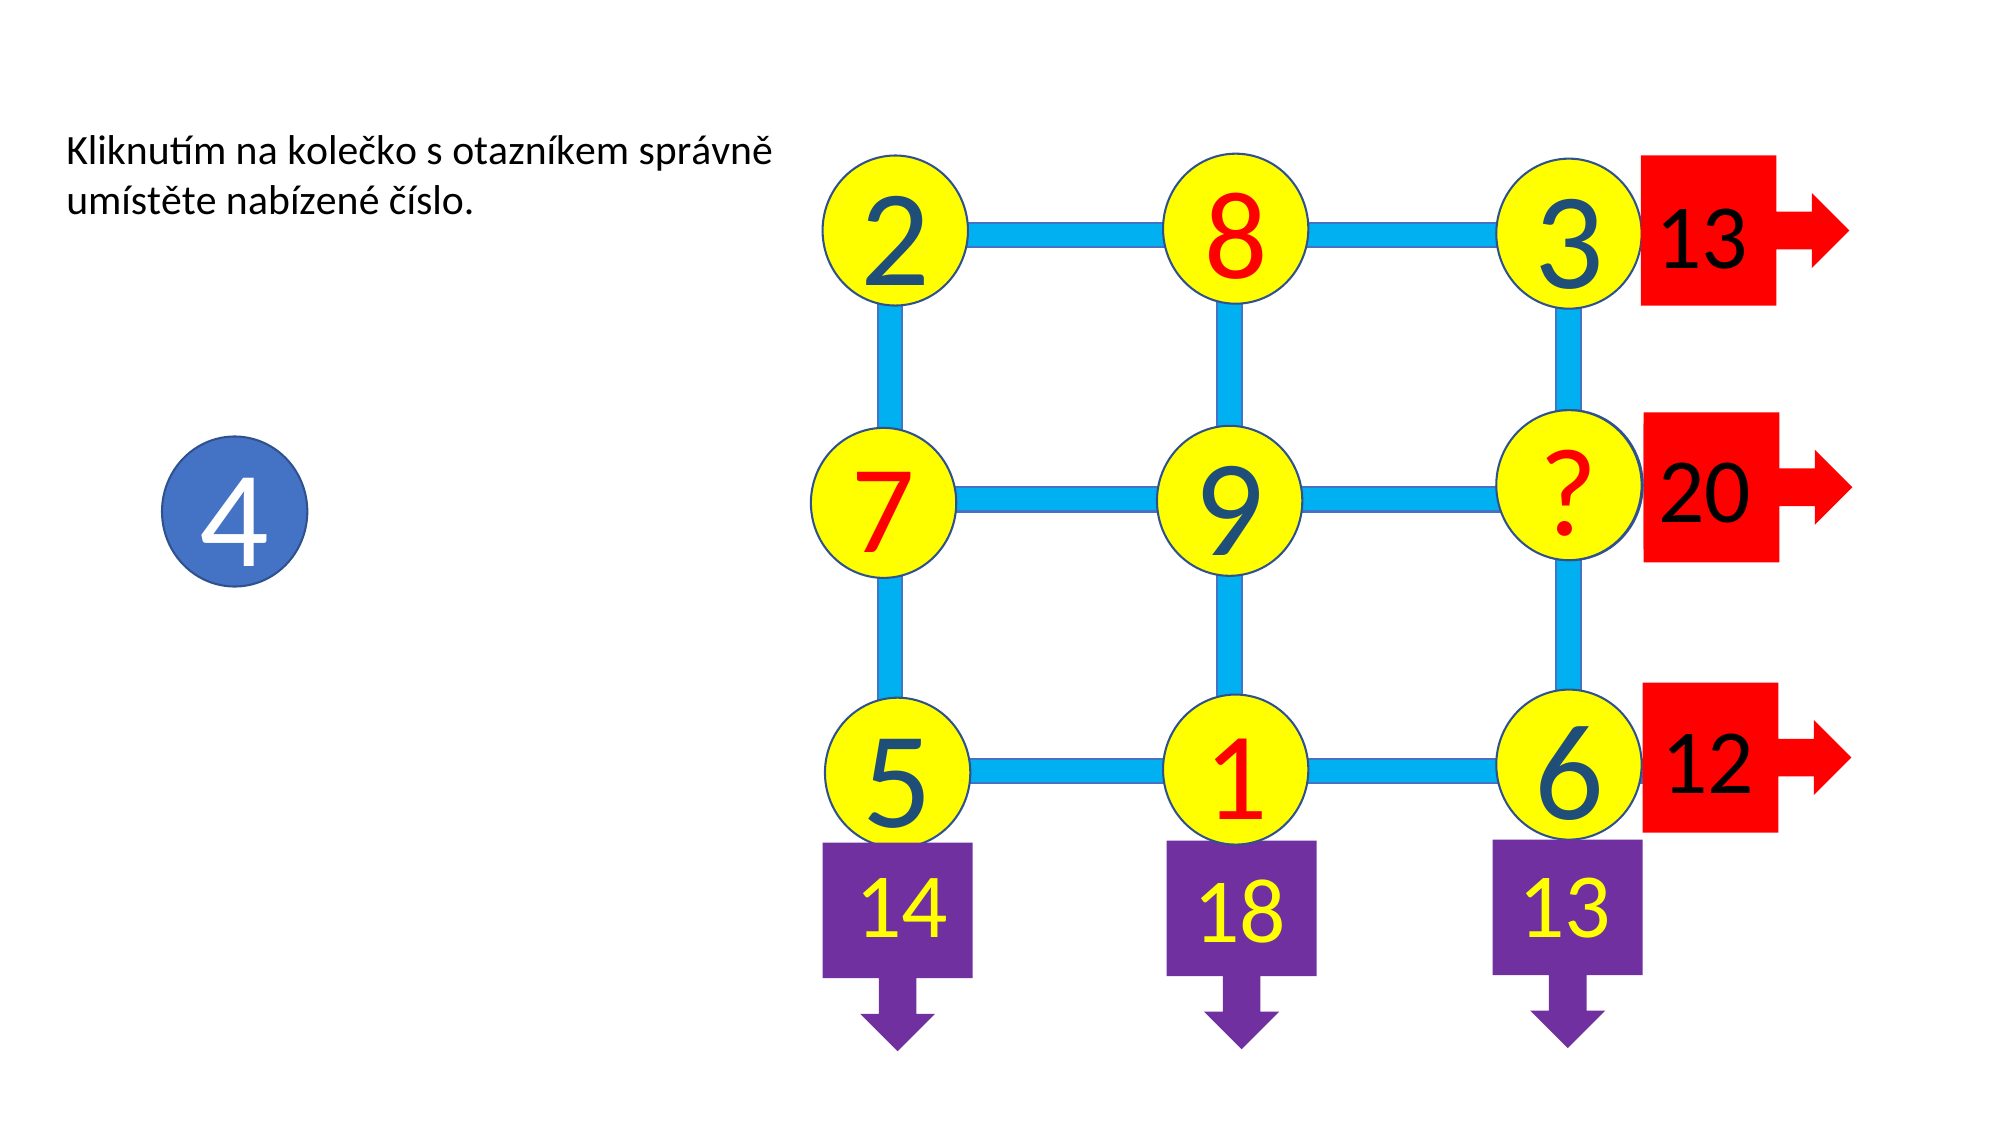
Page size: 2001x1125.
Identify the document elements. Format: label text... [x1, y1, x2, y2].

text_box 20 [1643, 423, 1767, 550]
text_box [877, 304, 903, 430]
text_box [1302, 487, 1500, 512]
text_box 18 [1178, 842, 1302, 969]
text_box [1308, 759, 1498, 784]
text_box [1216, 575, 1242, 697]
text_box [1216, 302, 1242, 426]
text_box 6 [1496, 689, 1642, 837]
text_box [955, 487, 1158, 512]
text_box 4 [161, 436, 308, 587]
text_box 1 [1163, 694, 1309, 845]
text_box 14 [840, 837, 964, 964]
text_box [1307, 223, 1497, 248]
text_box ? [1496, 410, 1642, 561]
text_box [1166, 840, 1317, 1050]
text_box [1640, 682, 1852, 833]
text_box [1643, 412, 1853, 563]
text_box 13 [1640, 169, 1764, 295]
text_box [970, 759, 1164, 784]
text_box [1556, 308, 1581, 411]
text_box 2 [822, 155, 968, 306]
text_box [967, 223, 1165, 248]
text_box [822, 842, 973, 1052]
text_box Kliknutím na kolečko s otazníkem správně umístěte nabízené číslo. [51, 114, 789, 231]
text_box 5 [824, 697, 971, 837]
text_box 9 [1156, 425, 1303, 576]
text_box [877, 576, 903, 700]
text_box 13 [1503, 837, 1627, 964]
text_box [1640, 155, 1850, 306]
text_box [1492, 839, 1643, 1049]
text_box 8 [1163, 153, 1309, 304]
text_box 3 [1496, 158, 1640, 309]
text_box [1556, 560, 1581, 690]
text_box 12 [1646, 694, 1769, 820]
text_box 7 [810, 427, 957, 578]
